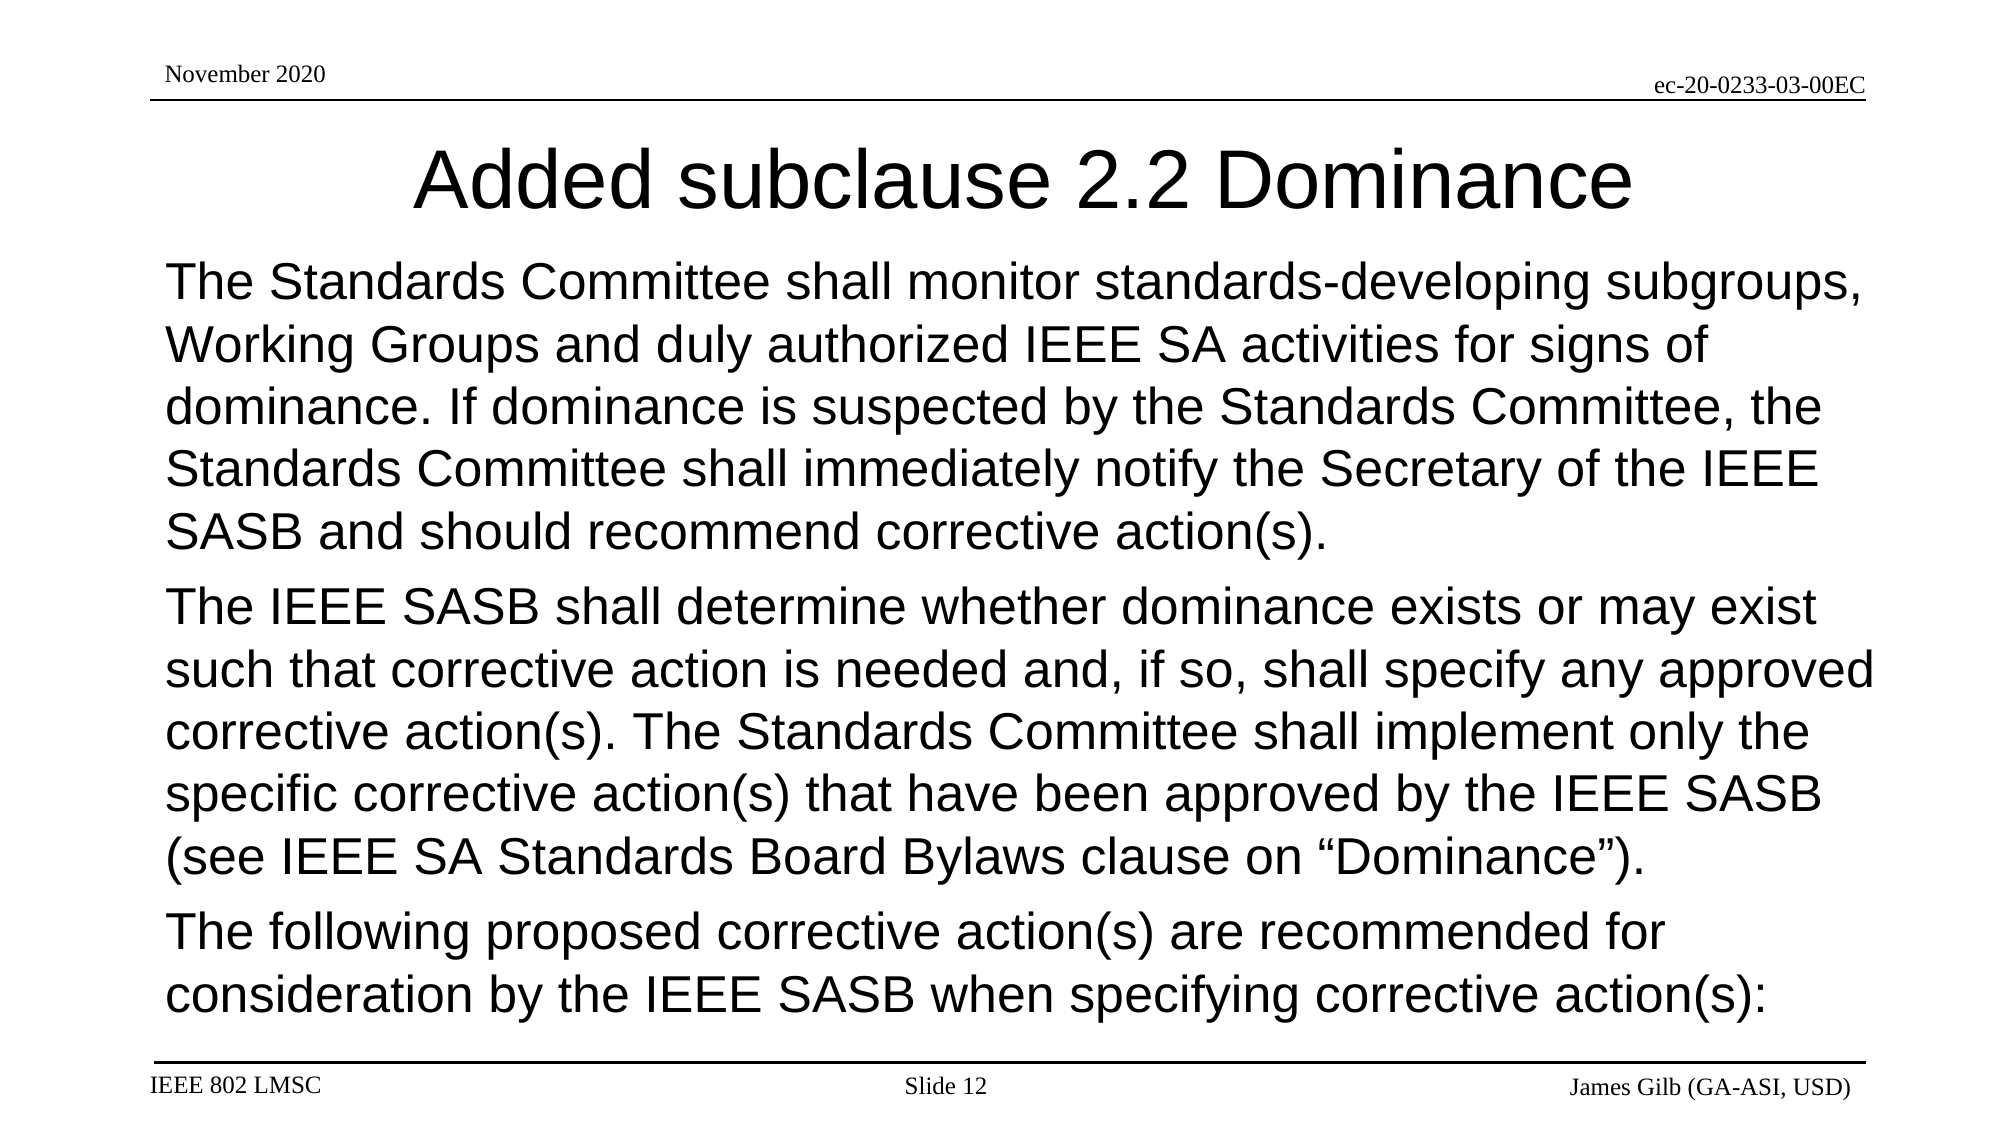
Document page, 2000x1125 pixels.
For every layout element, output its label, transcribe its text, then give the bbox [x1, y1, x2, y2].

title Added subclause 2.2 Dominance [149, 112, 1900, 238]
list The Standards Committee shall monitor standards-developing subgroups, Working Groups and duly authorized IEEE SA activities for signs of dominance. If dominance is suspected by the Standards Committee, the Standards Committee shall immediately notify the Secretary of the IEEE SASB and should recommend corrective action(s). The IEEE SASB shall determine whether dominance exists or may exist such that corrective action is needed and, if so, shall specify any approved corrective action(s). The Standards Committee shall implement only the specific corrective action(s) that have been approved by the IEEE SASB (see IEEE SA Standards Board Bylaws clause on “Dominance”). The following proposed corrective action(s) are recommended for consideration by the IEEE SASB when specifying corrective action(s): [149, 239, 1900, 1051]
